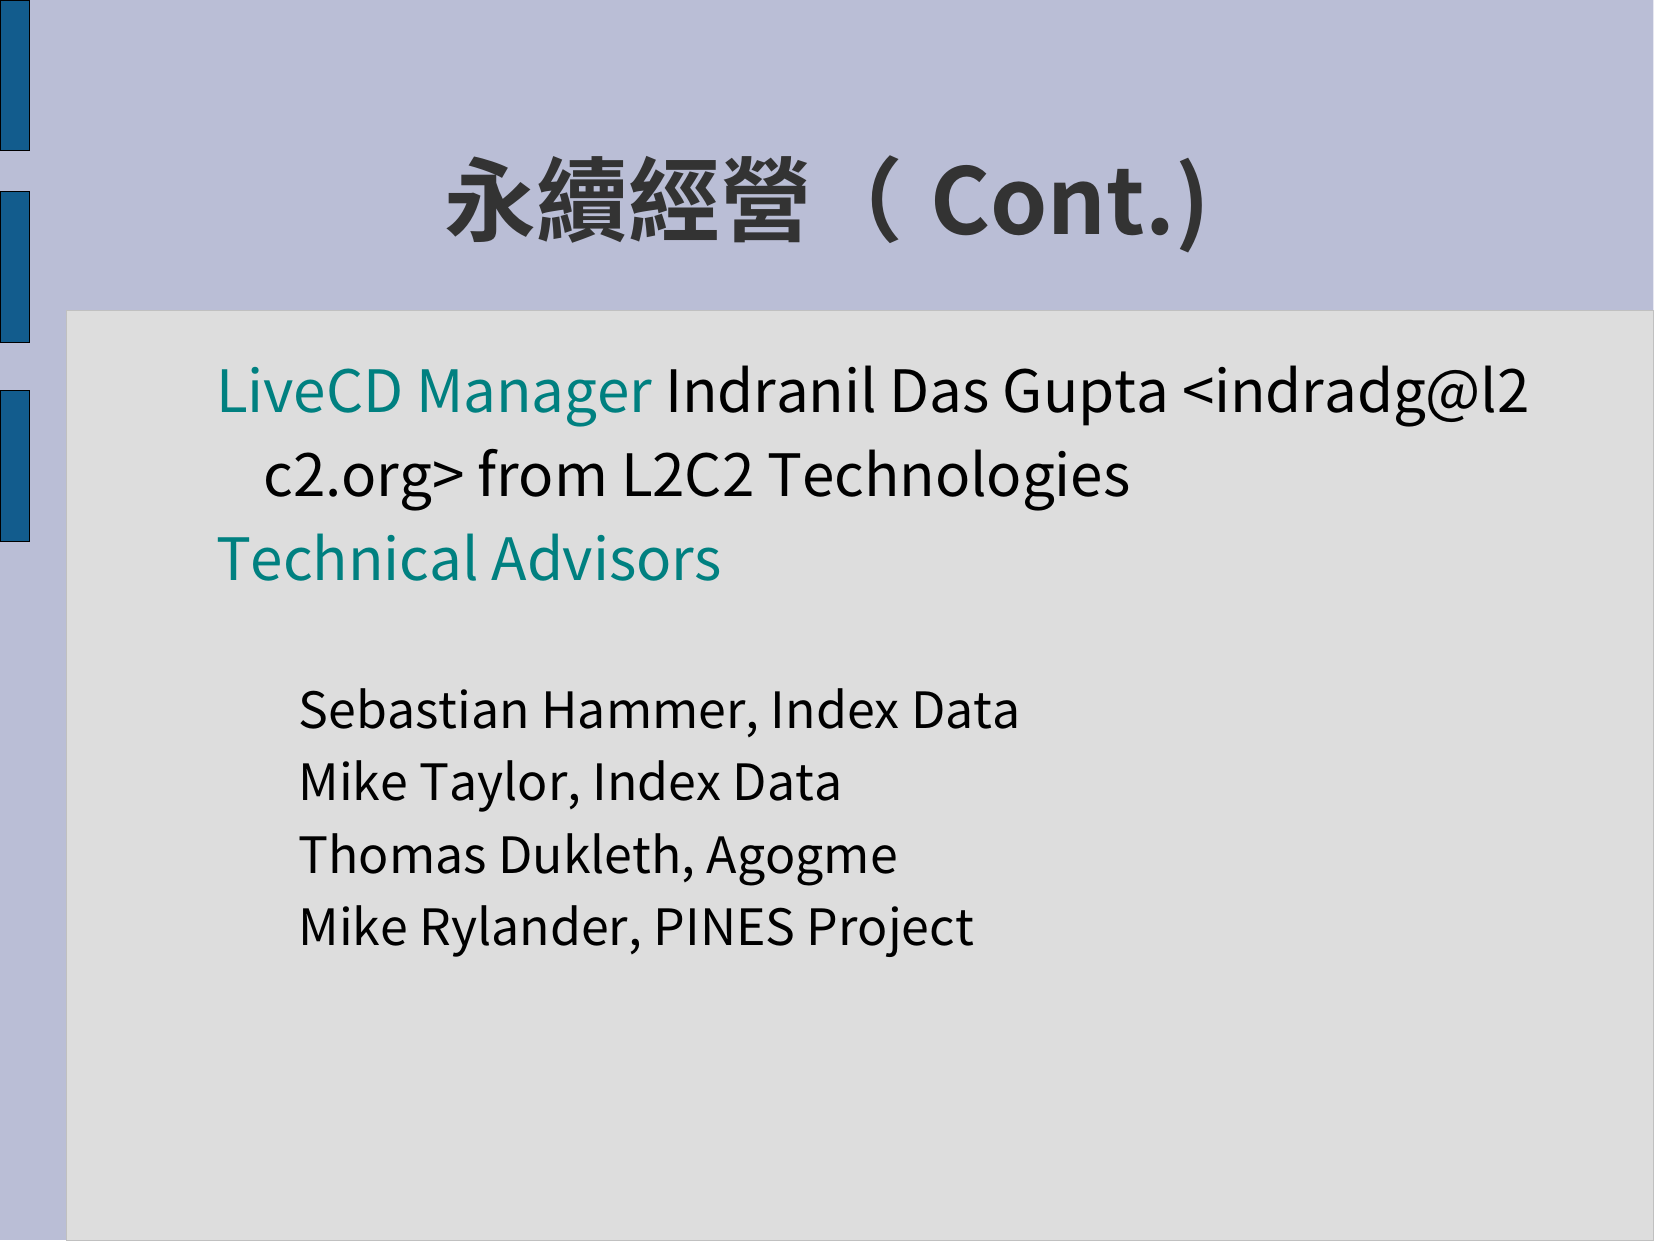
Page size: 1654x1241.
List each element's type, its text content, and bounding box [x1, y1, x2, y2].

list LiveCD Manager Indranil Das Gupta <indradg@l2c2.org> from L2C2 Technologies Technical Advisors Sebastian Hammer, Index Data Mike Taylor, Index Data Thomas Dukleth, Agogme Mike Rylander, PINES Project [121, 344, 1534, 1127]
title 永續經營（Cont.) [121, 91, 1534, 299]
